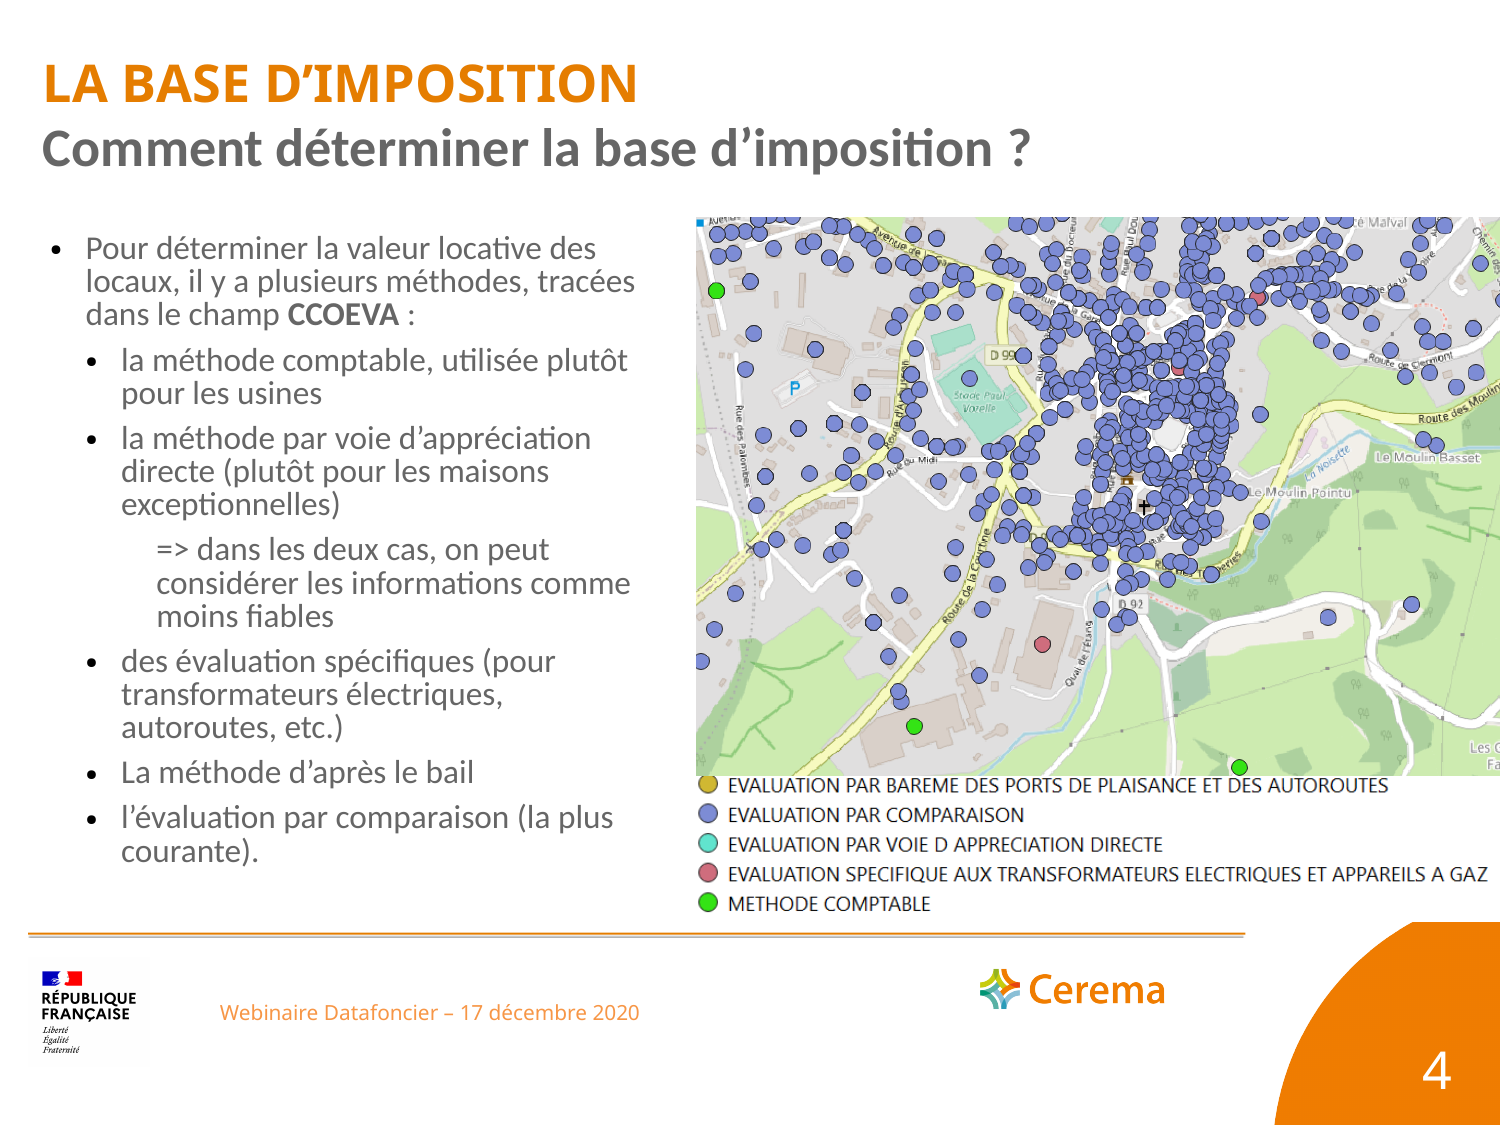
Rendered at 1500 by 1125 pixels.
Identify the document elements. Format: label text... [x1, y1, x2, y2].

text_box Comment déterminer la base d’imposition ? [28, 118, 1458, 188]
picture [28, 957, 150, 1068]
text_box La base d’imposition [28, 6, 1470, 158]
picture [694, 217, 1500, 1125]
text_box <numéro> [1407, 1029, 1456, 1116]
text_box Webinaire Datafoncier – 17 décembre 2020 [212, 992, 787, 1032]
text_box Pour déterminer la valeur locative des locaux, il y a plusieurs méthodes, tracées dans le champ CCOEVA : la méthode comptable, utilisée plutôt pour les usines la méthode par voie d’appréciation directe (plutôt pour les maisons exceptionnelles) => dans les deux cas, on peut considérer les informations comme moins fiables des évaluation spécifiques (pour transformateurs électriques, autoroutes, etc.) La méthode d’après le bail l’évaluation par comparaison (la plus courante). [35, 193, 662, 878]
picture [960, 954, 1189, 1029]
